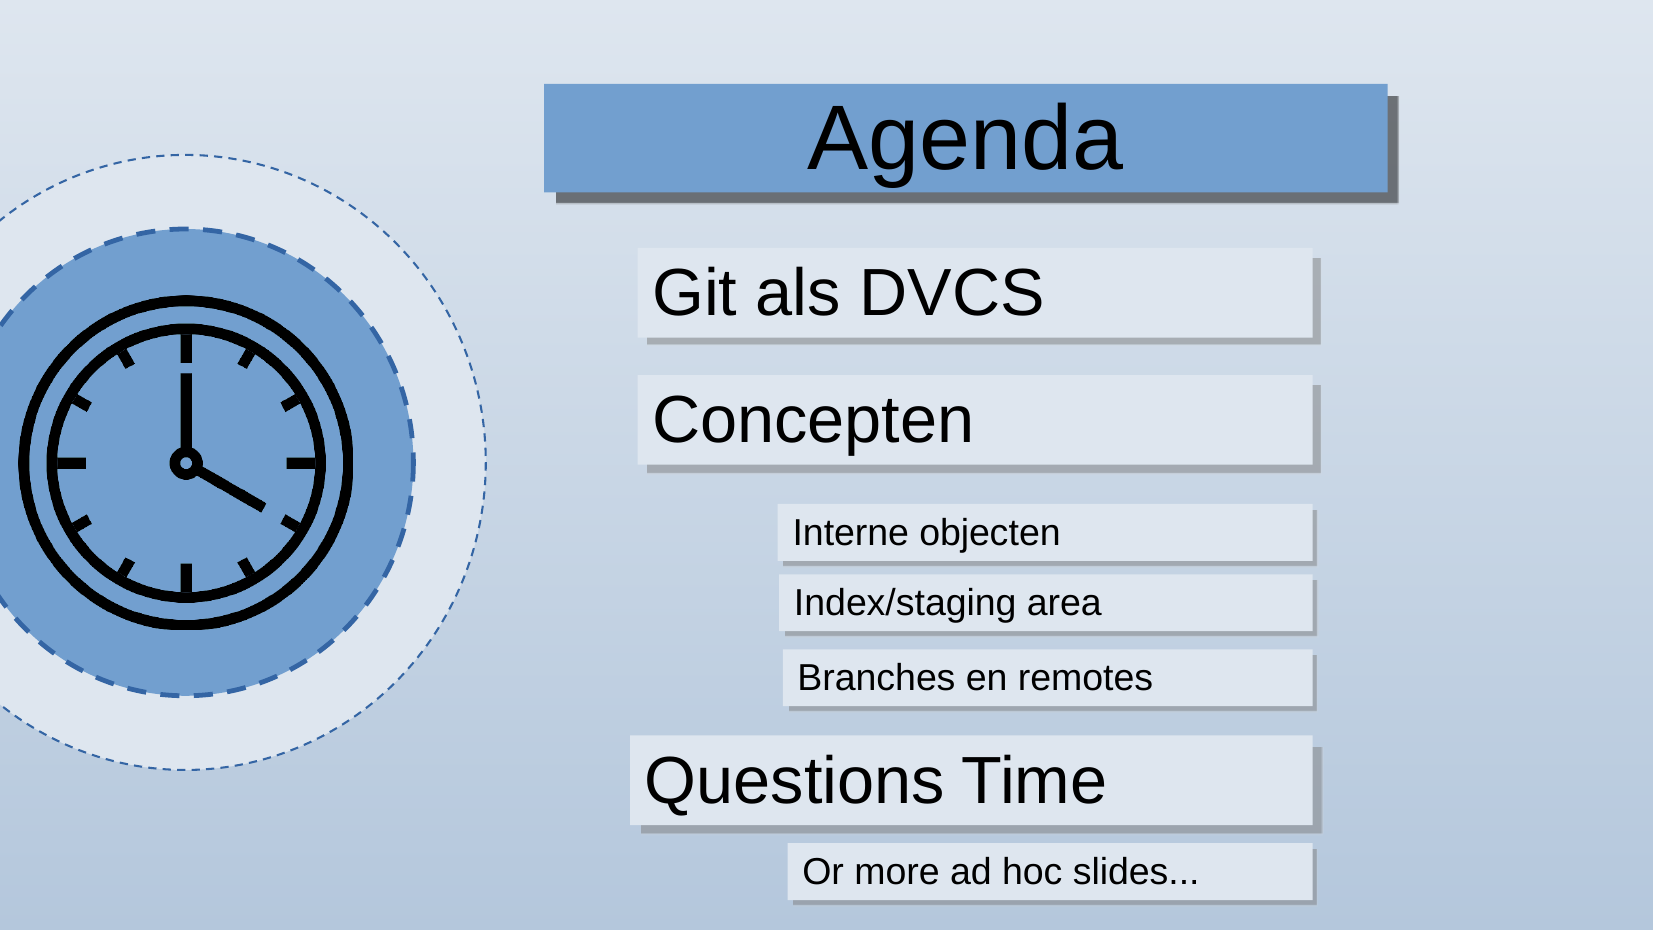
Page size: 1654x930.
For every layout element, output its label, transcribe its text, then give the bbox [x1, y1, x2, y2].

title Agenda [544, 83, 1388, 193]
text_box Interne objecten [777, 503, 1313, 561]
text_box Or more ad hoc slides... [787, 843, 1313, 901]
text_box Index/staging area [779, 574, 1313, 632]
text_box [0, 154, 486, 770]
text_box Git als DVCS [637, 247, 1313, 338]
picture [18, 295, 353, 630]
text_box Branches en remotes [782, 649, 1313, 707]
text_box Questions Time [630, 735, 1313, 826]
text_box Concepten [637, 375, 1313, 465]
